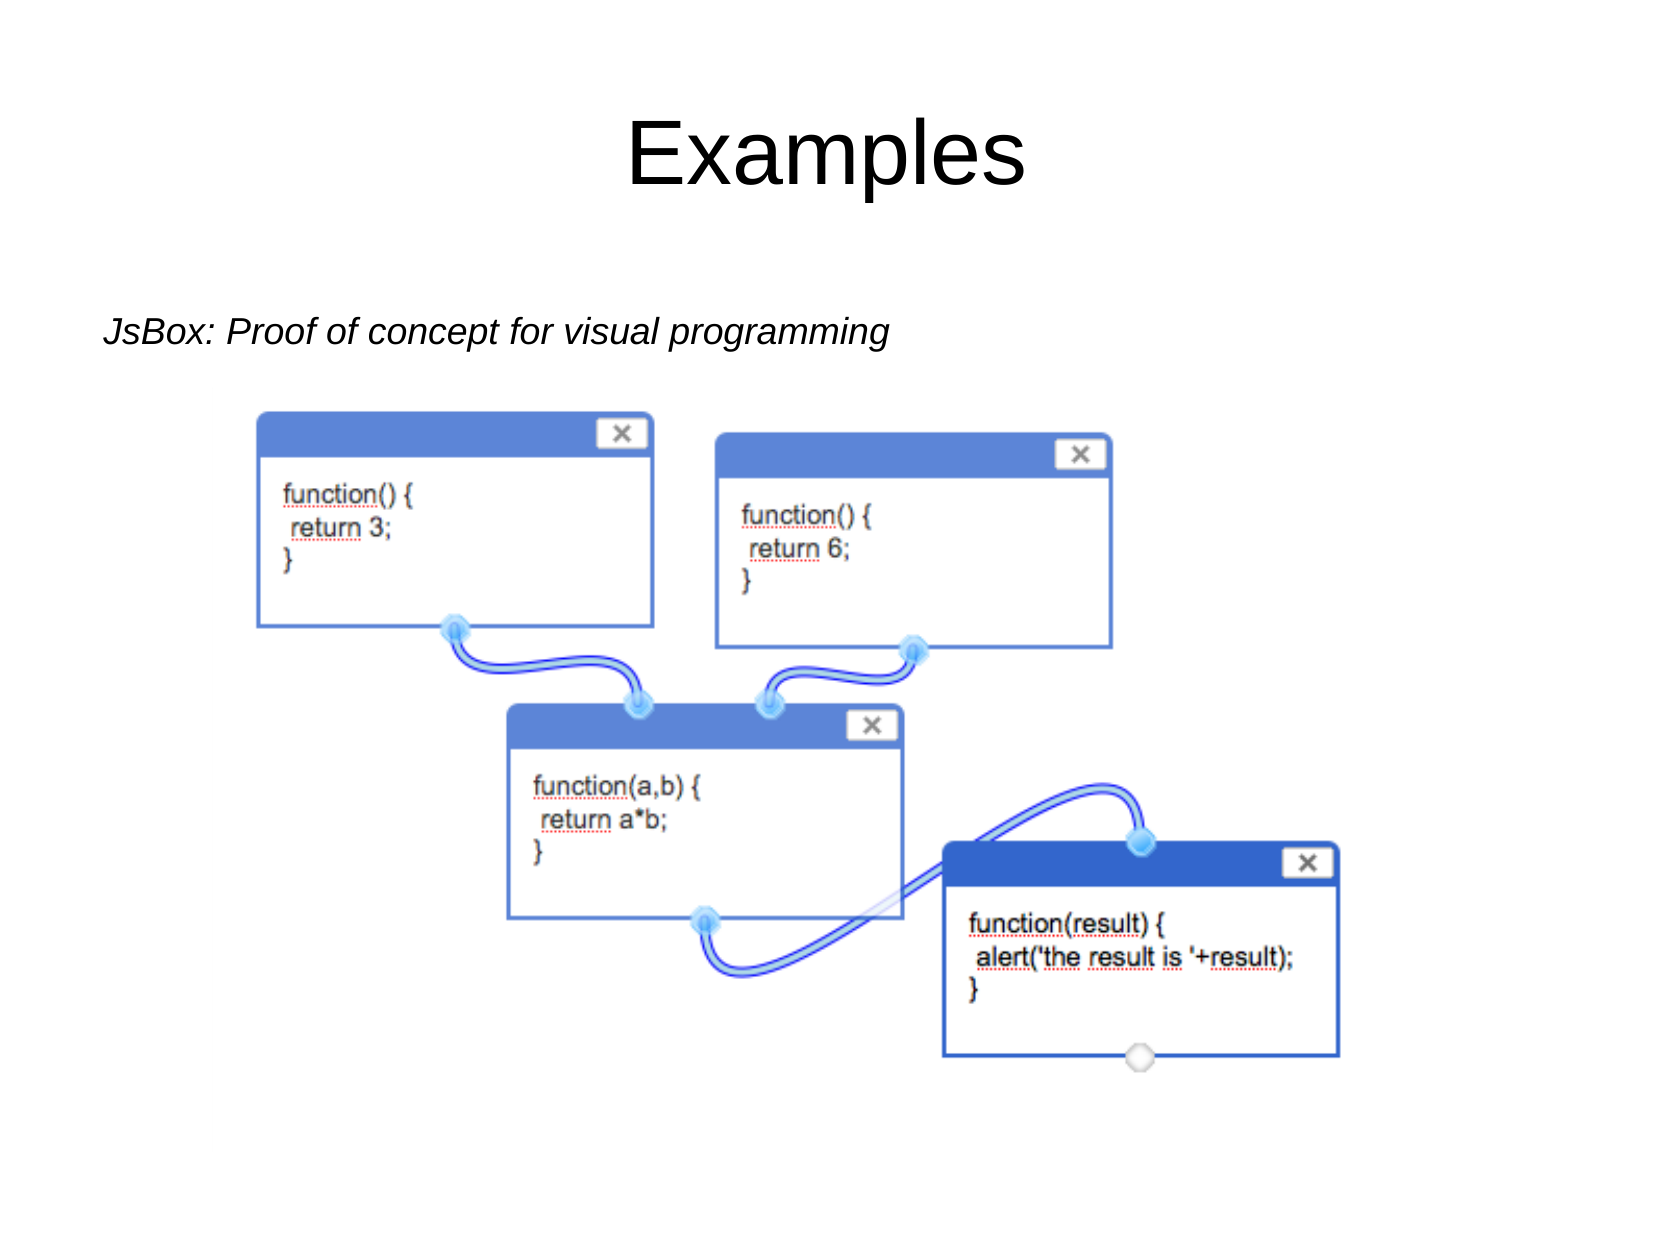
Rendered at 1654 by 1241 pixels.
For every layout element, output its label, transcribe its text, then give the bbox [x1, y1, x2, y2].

title Examples [82, 56, 1571, 250]
text_box JsBox: Proof of concept for visual programming [88, 303, 1063, 361]
picture [211, 387, 1447, 1152]
